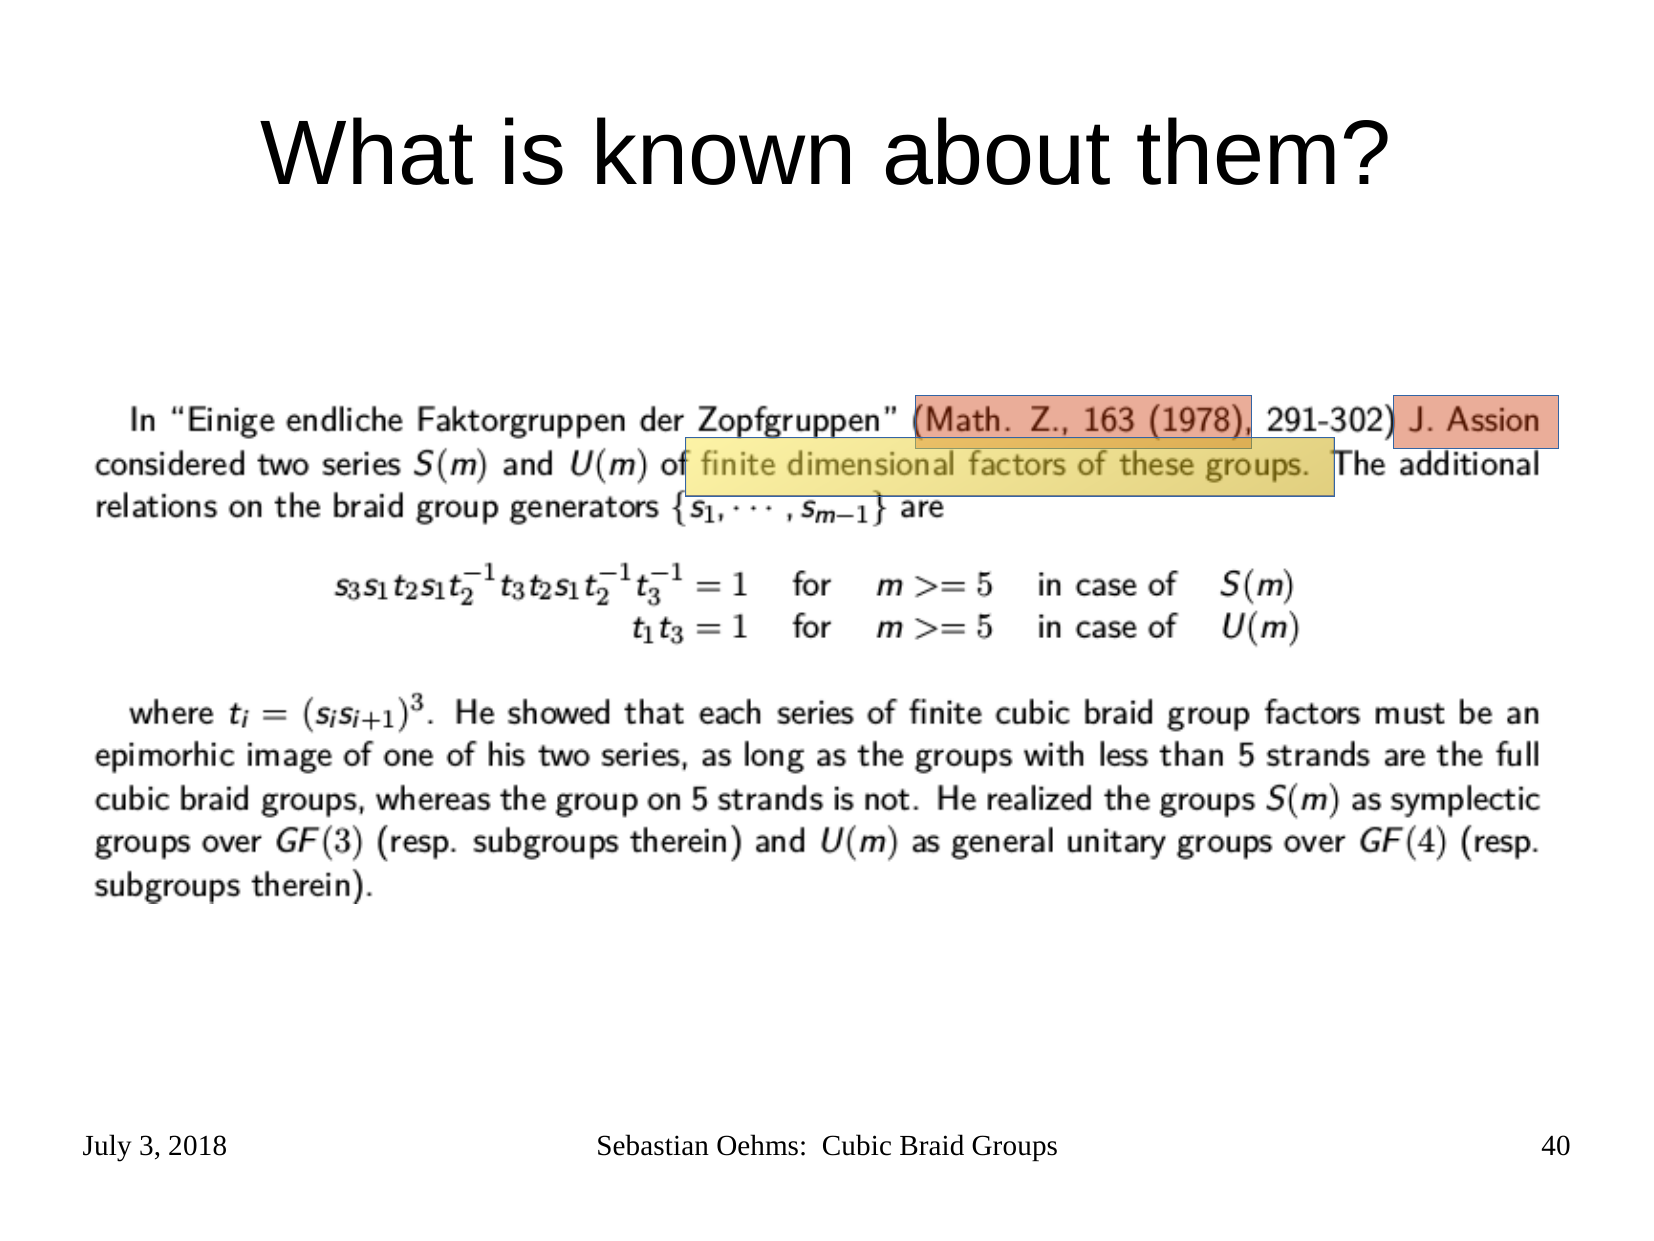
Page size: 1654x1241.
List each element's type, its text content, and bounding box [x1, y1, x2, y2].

title What is known about them? [82, 49, 1571, 257]
picture [82, 395, 1571, 904]
text_box [1393, 395, 1559, 449]
text_box [685, 395, 1335, 497]
